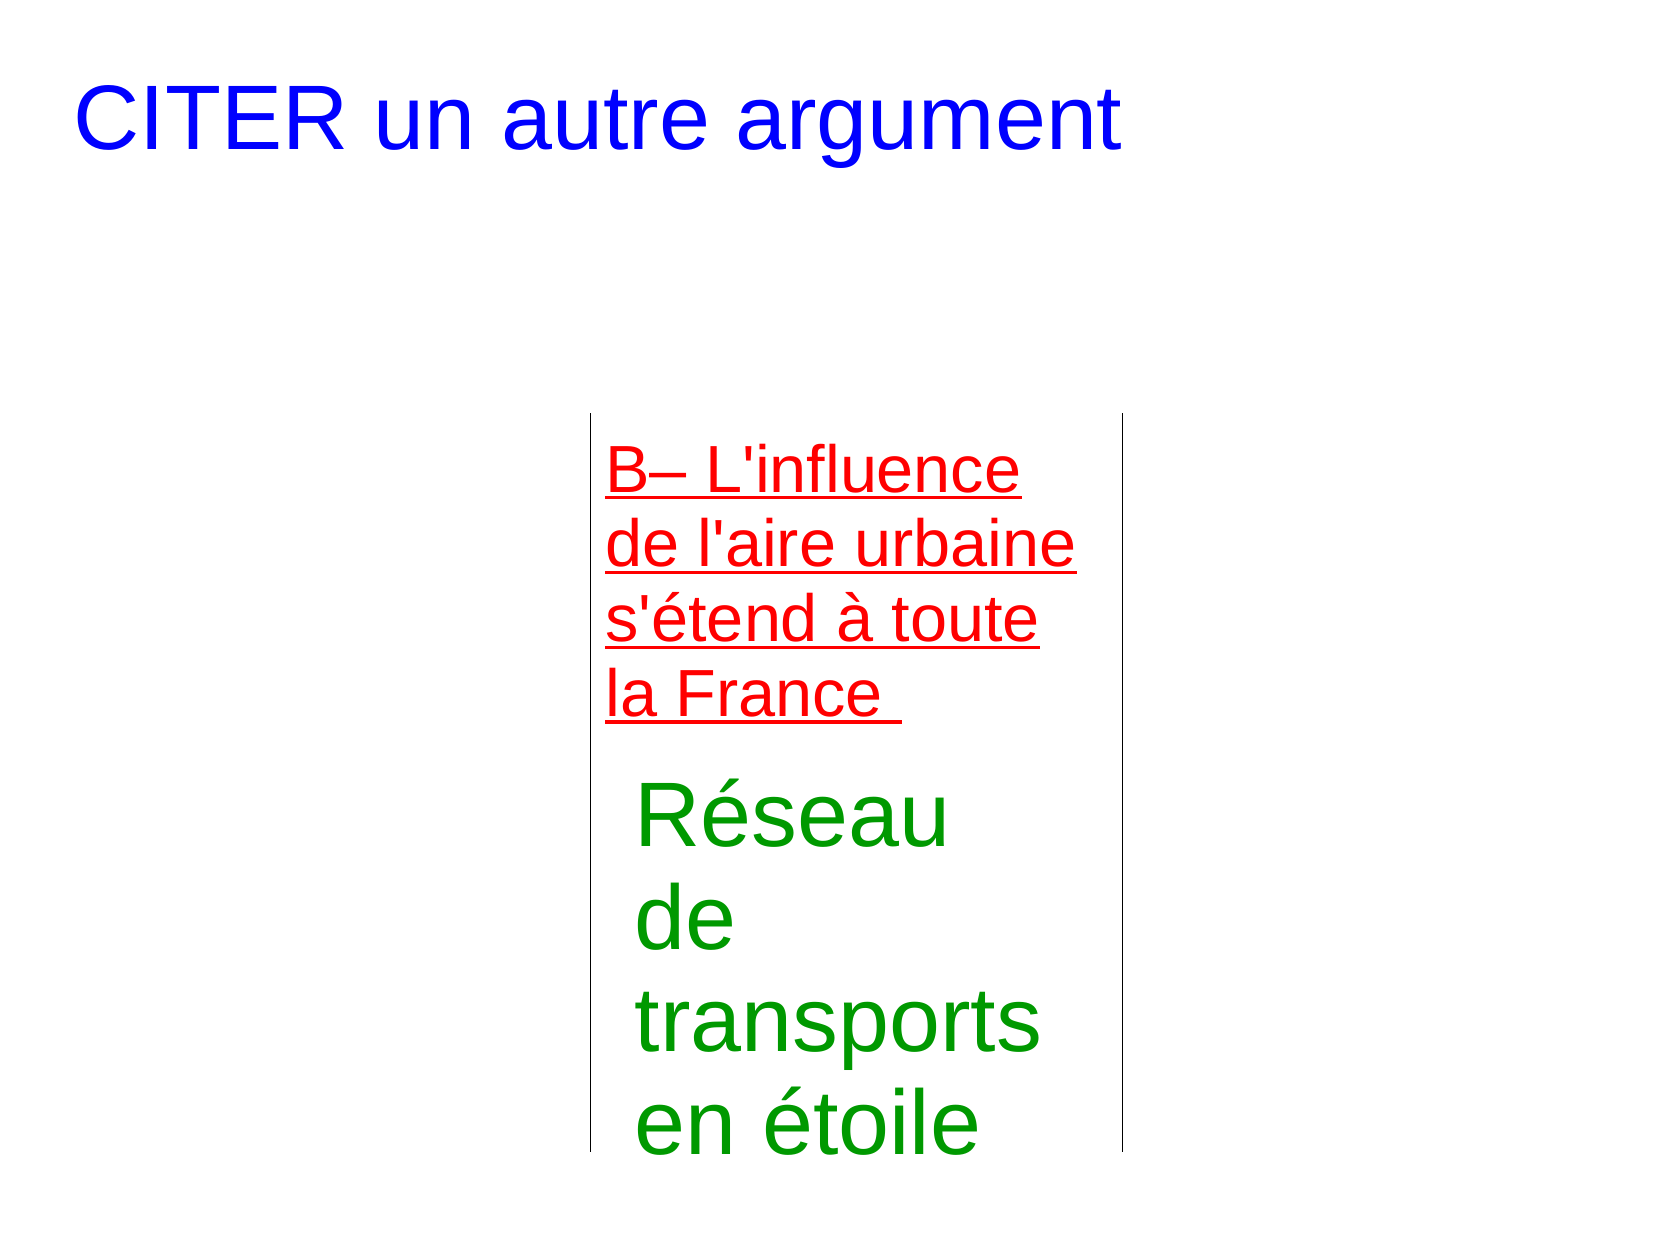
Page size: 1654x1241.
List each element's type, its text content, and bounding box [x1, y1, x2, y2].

text_box Réseau de transports en étoile [620, 756, 1093, 1182]
text_box B– L'influence de l'aire urbaine s'étend à toute la France [590, 424, 1123, 739]
text_box CITER un autre argument [59, 59, 1565, 177]
